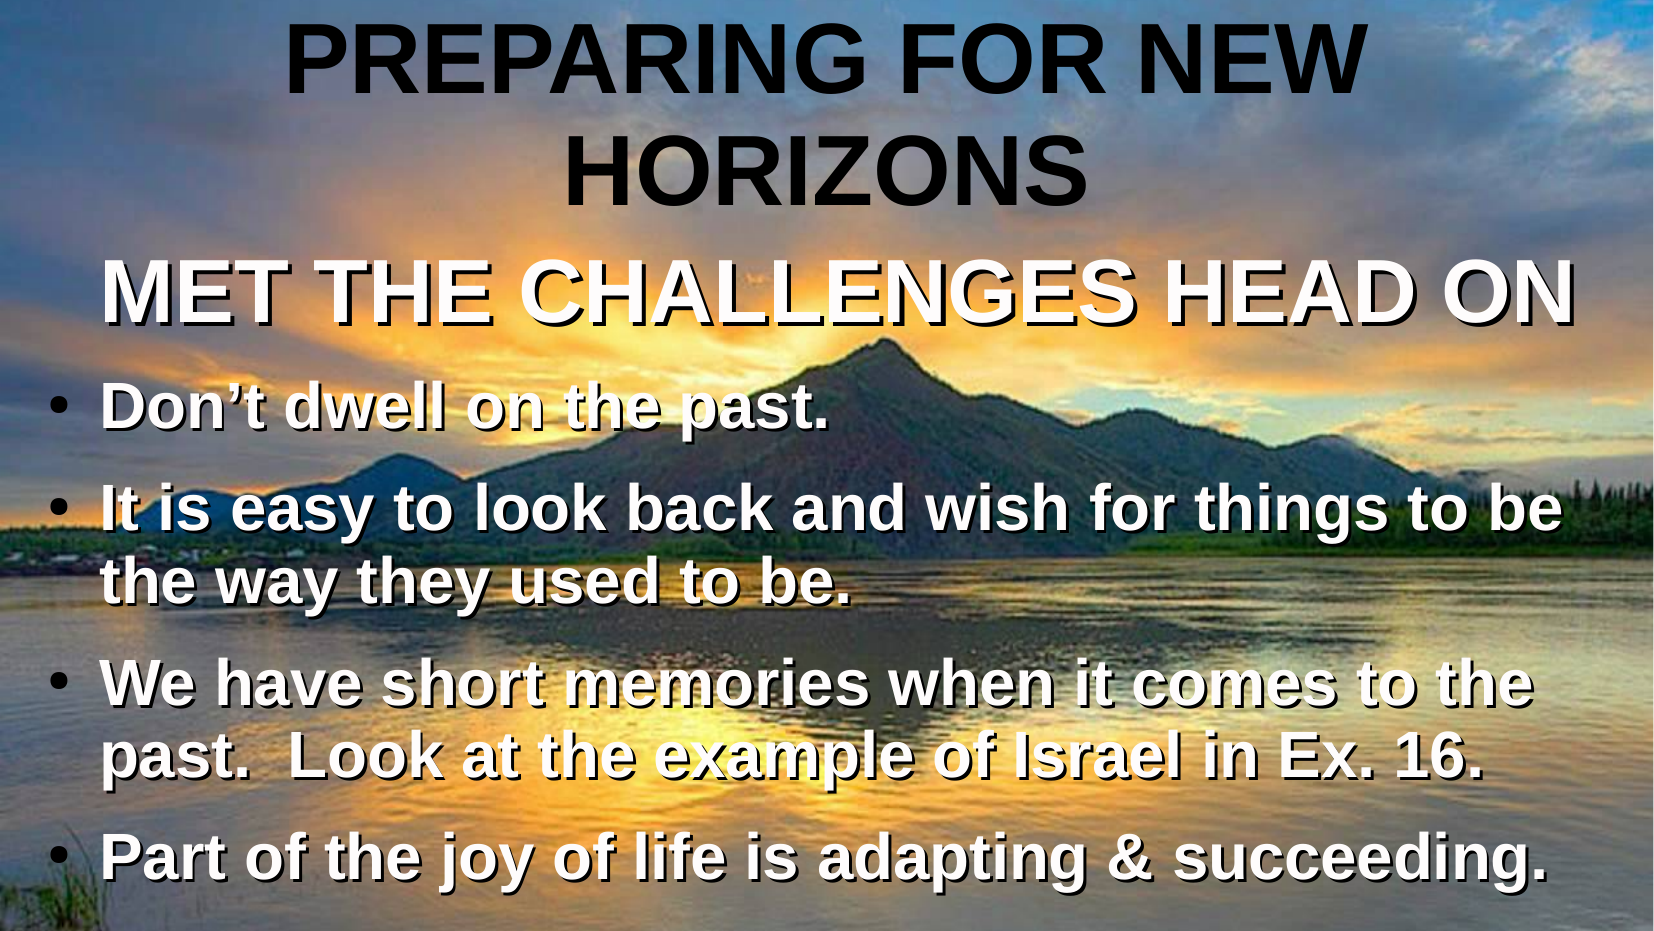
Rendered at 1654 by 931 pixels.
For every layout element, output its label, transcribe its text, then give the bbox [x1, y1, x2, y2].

title PREPARING FOR NEW HORIZONS [82, 2, 1571, 227]
list MET THE CHALLENGES HEAD ON Don’t dwell on the past. It is easy to look back and wish for things to be the way they used to be. We have short memories when it comes to the past. Look at the example of Israel in Ex. 16. Part of the joy of life is adapting & succeeding. [30, 240, 1636, 901]
picture [0, 0, 1654, 931]
